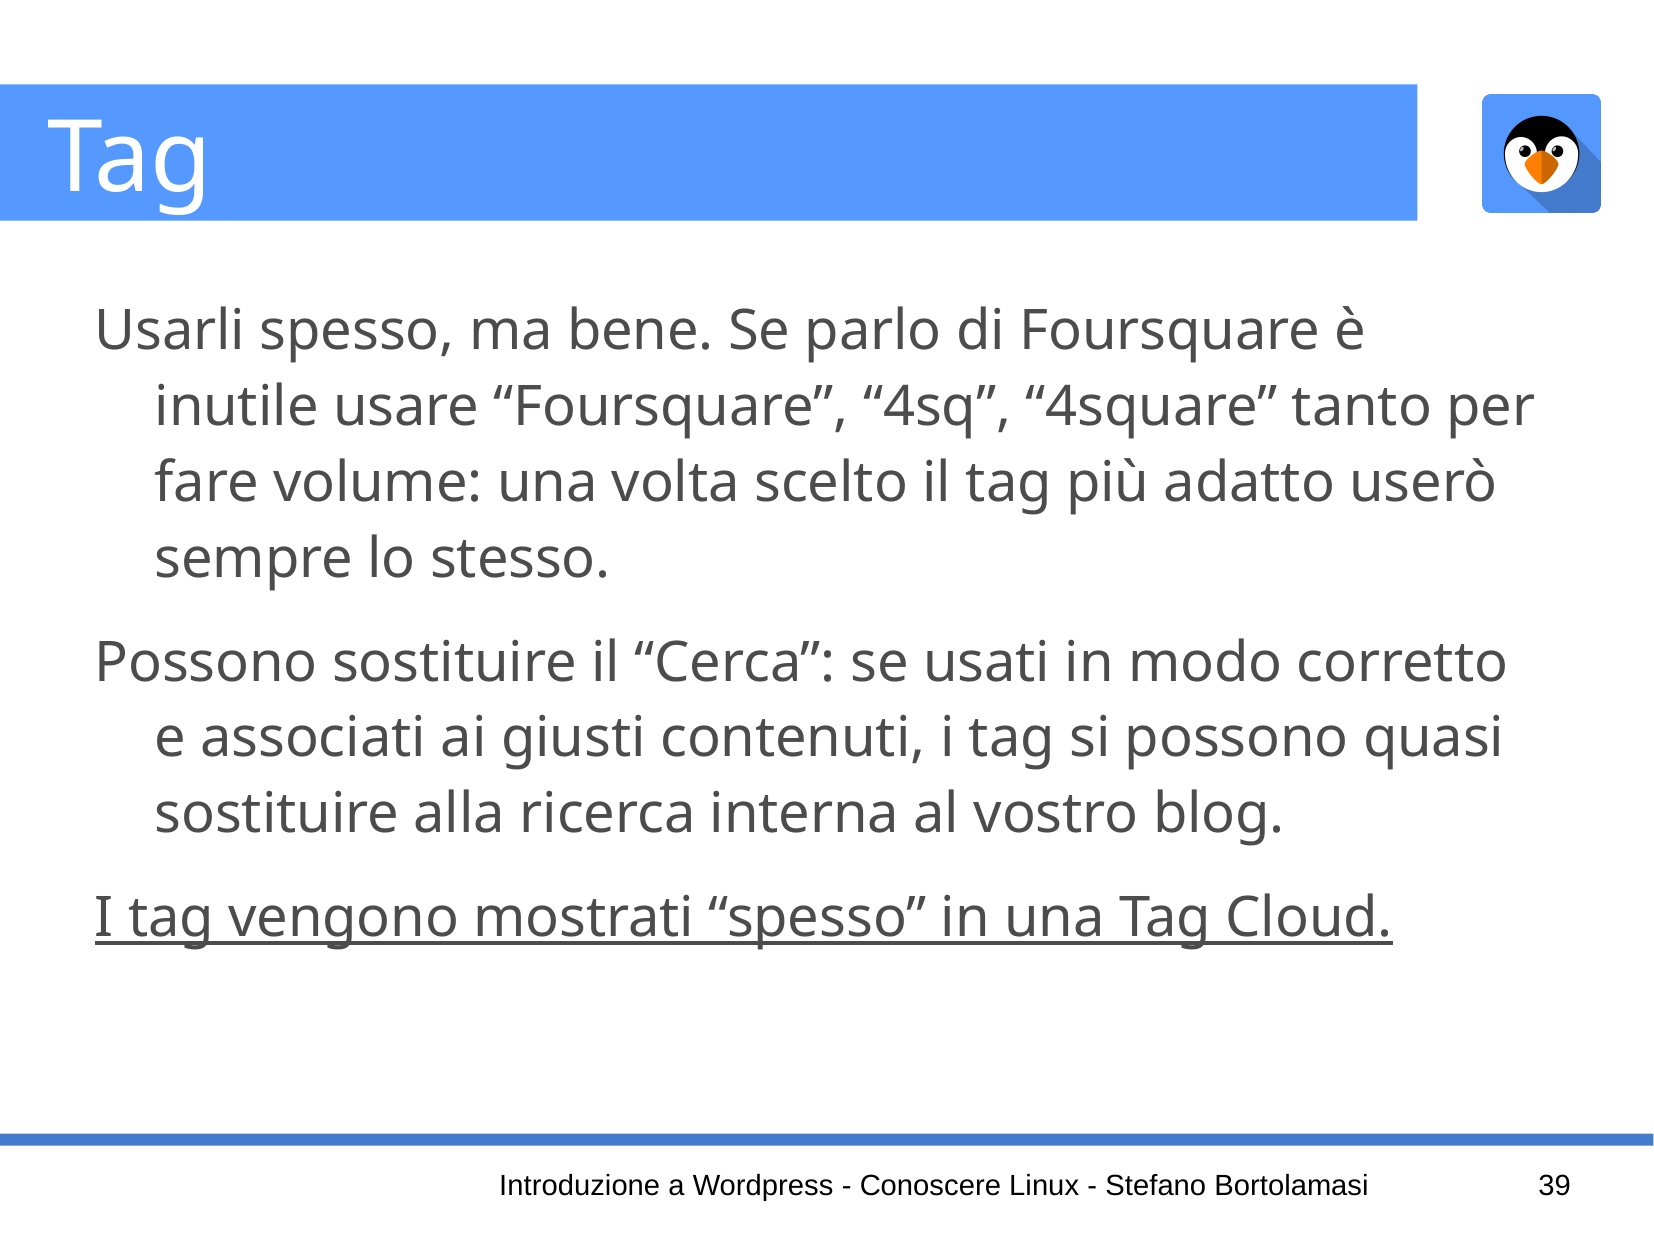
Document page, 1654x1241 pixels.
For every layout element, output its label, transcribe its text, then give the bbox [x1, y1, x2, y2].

list Usarli spesso, ma bene. Se parlo di Foursquare è inutile usare “Foursquare”, “4sq”, “4square” tanto per fare volume: una volta scelto il tag più adatto userò sempre lo stesso. Possono sostituire il “Cerca”: se usati in modo corretto e associati ai giusti contenuti, i tag si possono quasi sostituire alla ricerca interna al vostro blog. I tag vengono mostrati “spesso” in una Tag Cloud. [82, 290, 1538, 1010]
picture [1482, 94, 1601, 213]
title Tag [0, 91, 1418, 214]
